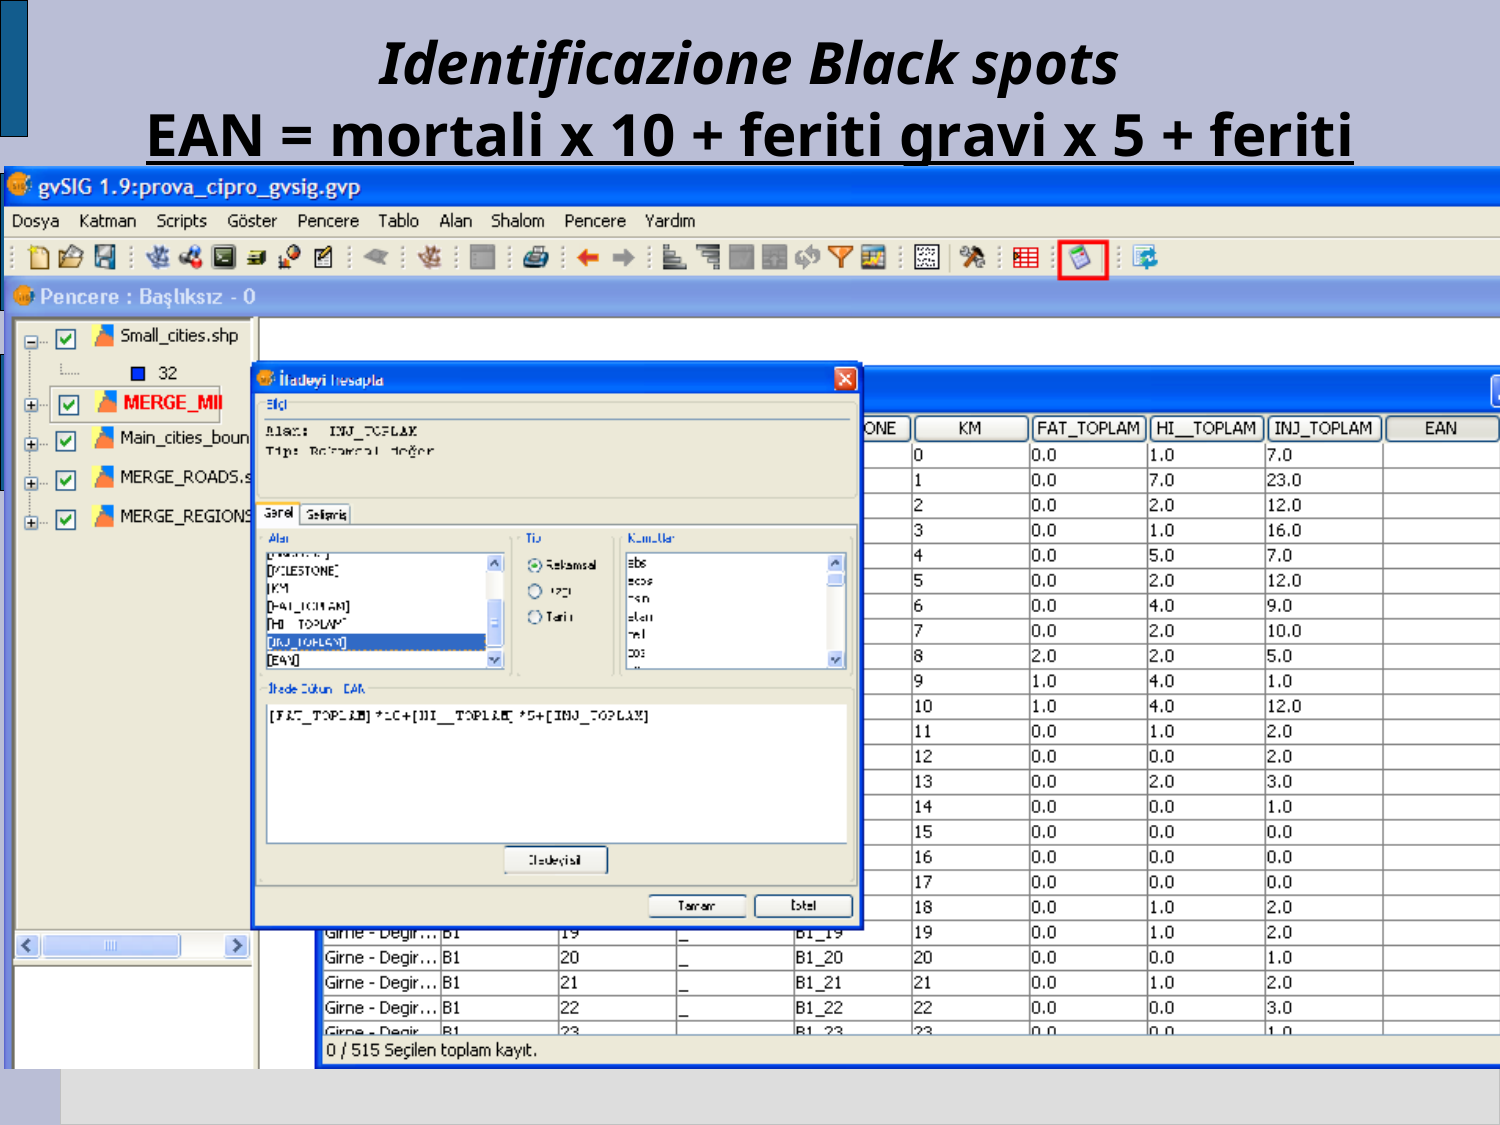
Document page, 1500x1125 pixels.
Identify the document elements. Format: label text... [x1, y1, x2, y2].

picture [4, 166, 1500, 1069]
text_box Identificazione Black spots [0, 19, 1500, 90]
text_box EAN = mortali x 10 + feriti gravi x 5 + feriti [0, 90, 1500, 172]
